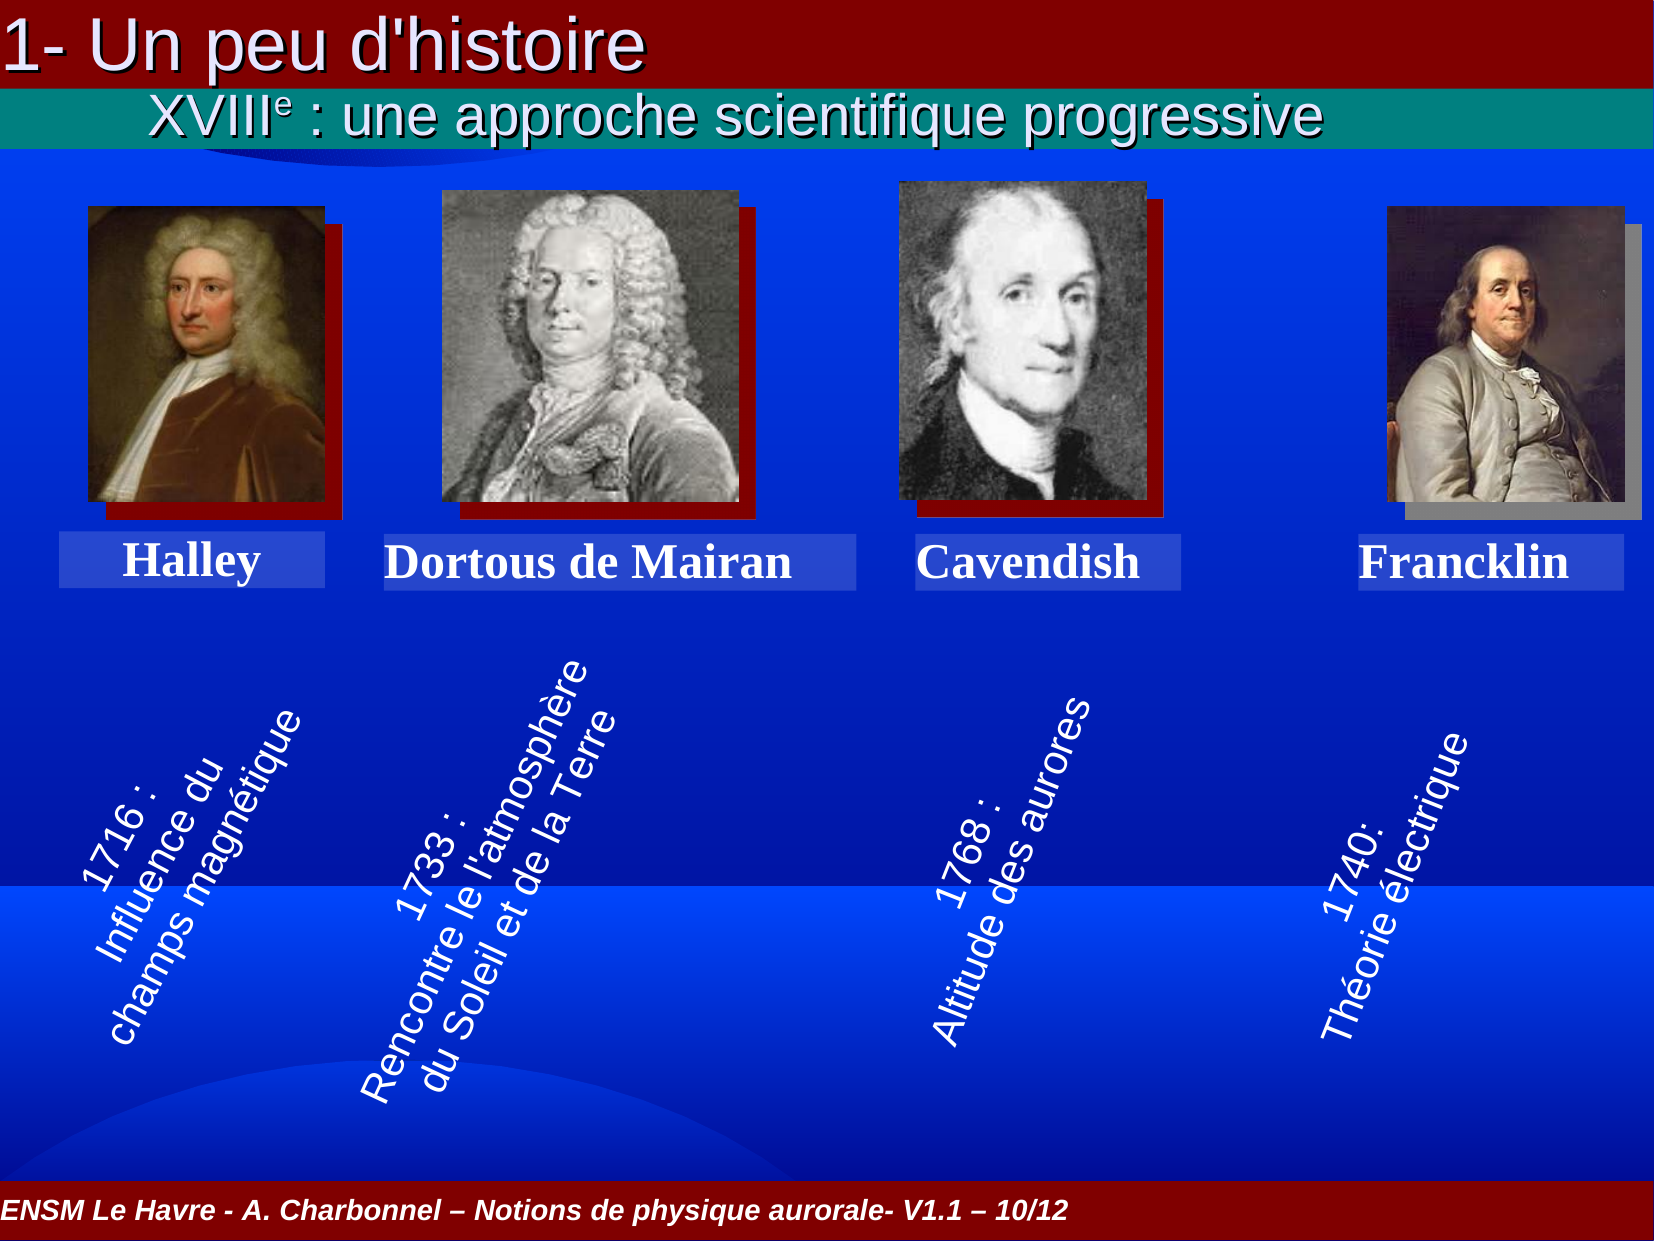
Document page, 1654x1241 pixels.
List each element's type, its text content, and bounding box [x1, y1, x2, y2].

picture [899, 181, 1147, 500]
picture [1387, 206, 1625, 502]
title 1- Un peu d'histoire [0, 0, 1654, 89]
text_box 1716 : Influence du champs magnétique [0, 625, 328, 1084]
title XVIIIe : une approche scientifique progressive [0, 89, 1654, 149]
picture [88, 206, 325, 502]
picture [442, 190, 739, 502]
text_box Dortous de Mairan [383, 533, 857, 591]
text_box 1768 : Altitude des aurores [856, 620, 1121, 1104]
text_box Halley [59, 531, 325, 589]
text_box Cavendish [915, 533, 1182, 591]
text_box 1740: Théorie électrique [1241, 638, 1506, 1123]
text_box ENSM Le Havre - A. Charbonnel – Notions de physique aurorale- V1.1 – 10/12 [0, 1181, 1654, 1241]
text_box Francklin [1358, 533, 1625, 591]
text_box 1733 : Rencontre le l'atmosphère du Soleil et de la Terre [299, 610, 650, 1152]
